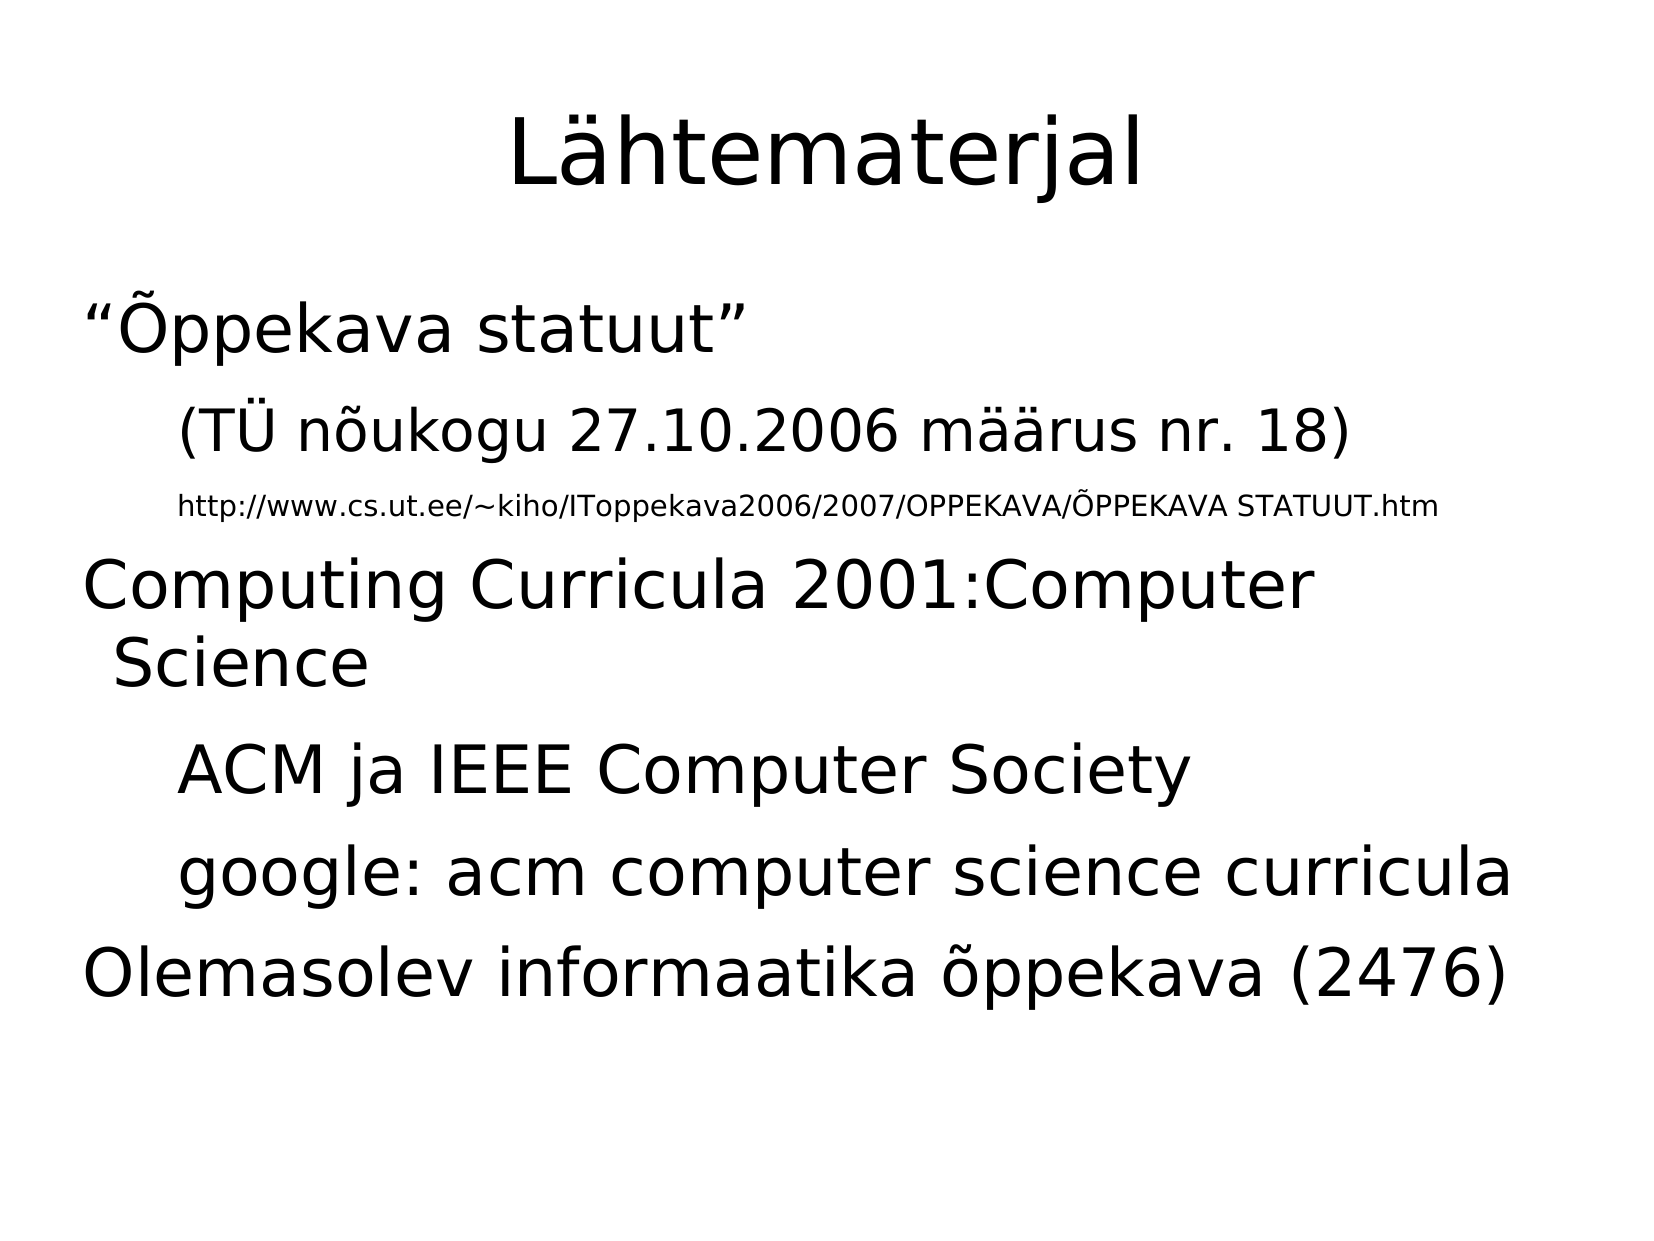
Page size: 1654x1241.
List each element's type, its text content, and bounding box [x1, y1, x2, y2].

list “Õppekava statuut” (TÜ nõukogu 27.10.2006 määrus nr. 18) http://www.cs.ut.ee/~kiho/IToppekava2006/2007/OPPEKAVA/ÕPPEKAVA STATUUT.htm Computing Curricula 2001:Computer Science ACM ja IEEE Computer Society google: acm computer science curricula Olemasolev informaatika õppekava (2476) [82, 290, 1571, 1109]
title Lähtematerjal [82, 49, 1571, 257]
